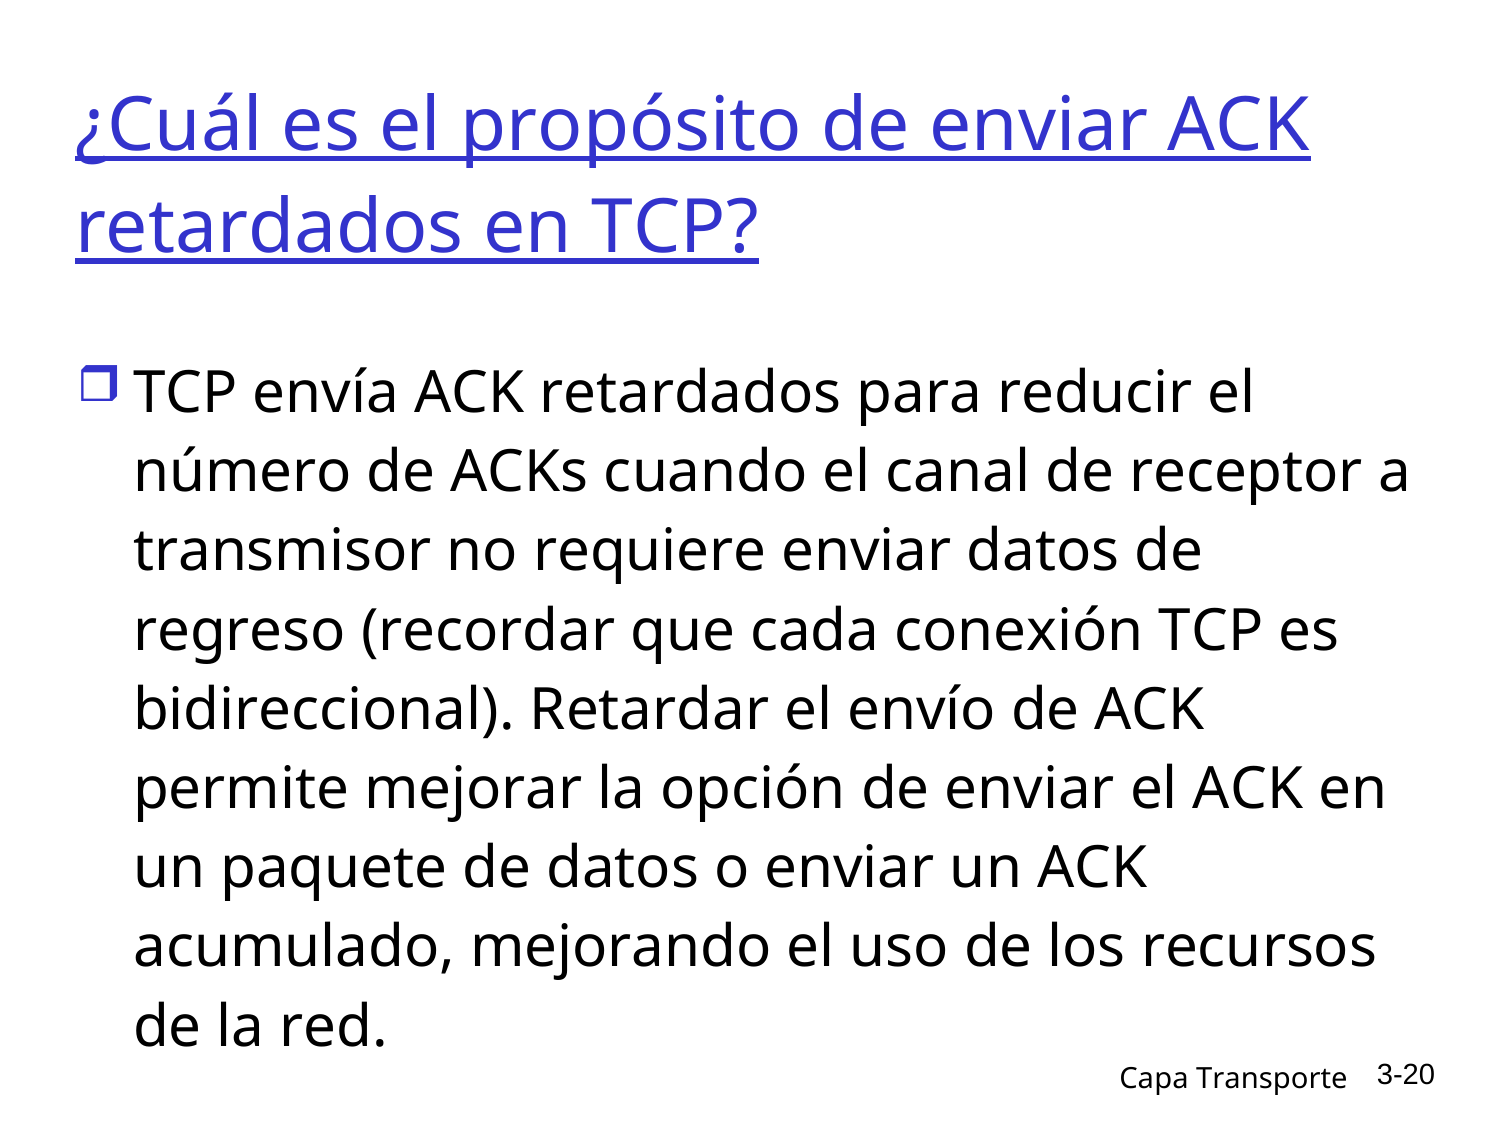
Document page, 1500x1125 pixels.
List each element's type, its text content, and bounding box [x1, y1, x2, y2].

title ¿Cuál es el propósito de enviar ACK retardados en TCP? [75, 84, 1413, 260]
list TCP envía ACK retardados para reducir el número de ACKs cuando el canal de receptor a transmisor no requiere enviar datos de regreso (recordar que cada conexión TCP es bidireccional). Retardar el envío de ACK permite mejorar la opción de enviar el ACK en un paquete de datos o enviar un ACK acumulado, mejorando el uso de los recursos de la red. [77, 349, 1415, 1078]
